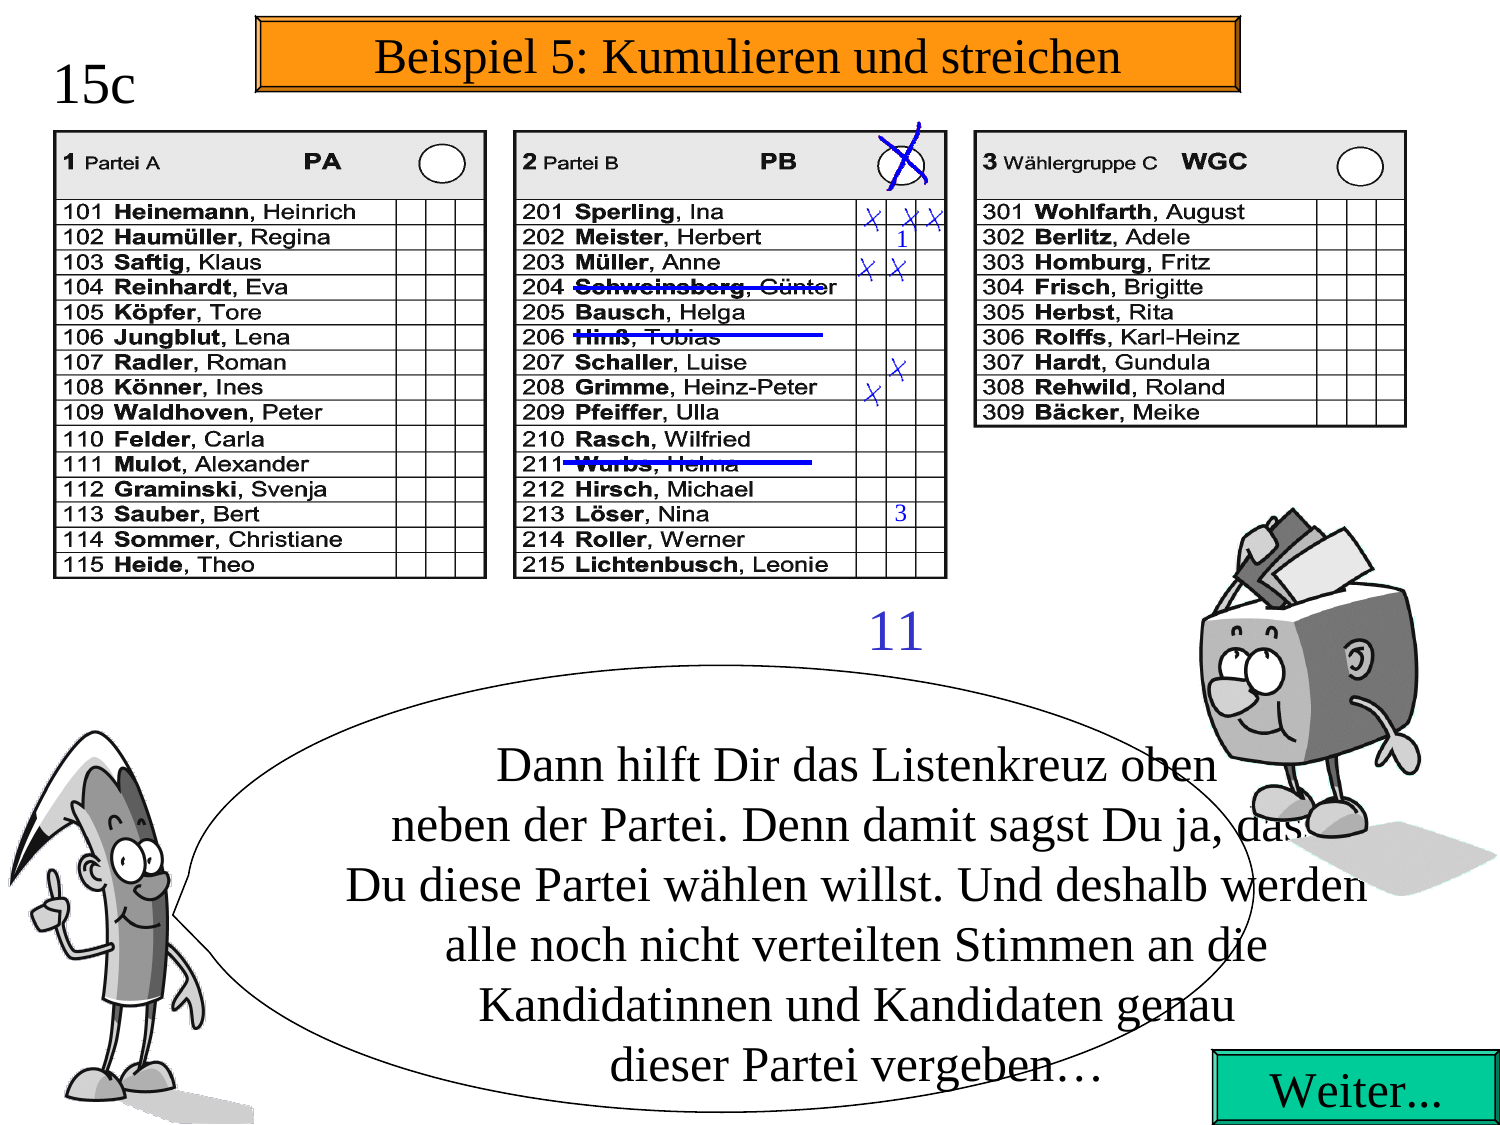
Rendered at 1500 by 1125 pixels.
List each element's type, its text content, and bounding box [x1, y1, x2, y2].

text_box 1 [881, 214, 944, 278]
text_box Dann hilft Dir das Listenkreuz oben neben der Partei. Denn damit sagst Du ja, dass Du diese Partei wählen willst. Und deshalb werden alle noch nicht verteilten Stimmen an die Kandidatinnen und Kandidaten genau dieser Partei vergeben… [254, 665, 1254, 1113]
picture [4, 722, 254, 1124]
picture [53, 119, 1497, 896]
text_box Weiter... [1218, 1055, 1495, 1120]
text_box 15c [37, 37, 160, 138]
text_box 11 [853, 584, 954, 660]
text_box Beispiel 5: Kumulieren und streichen [261, 22, 1235, 86]
text_box 3 [879, 488, 930, 527]
